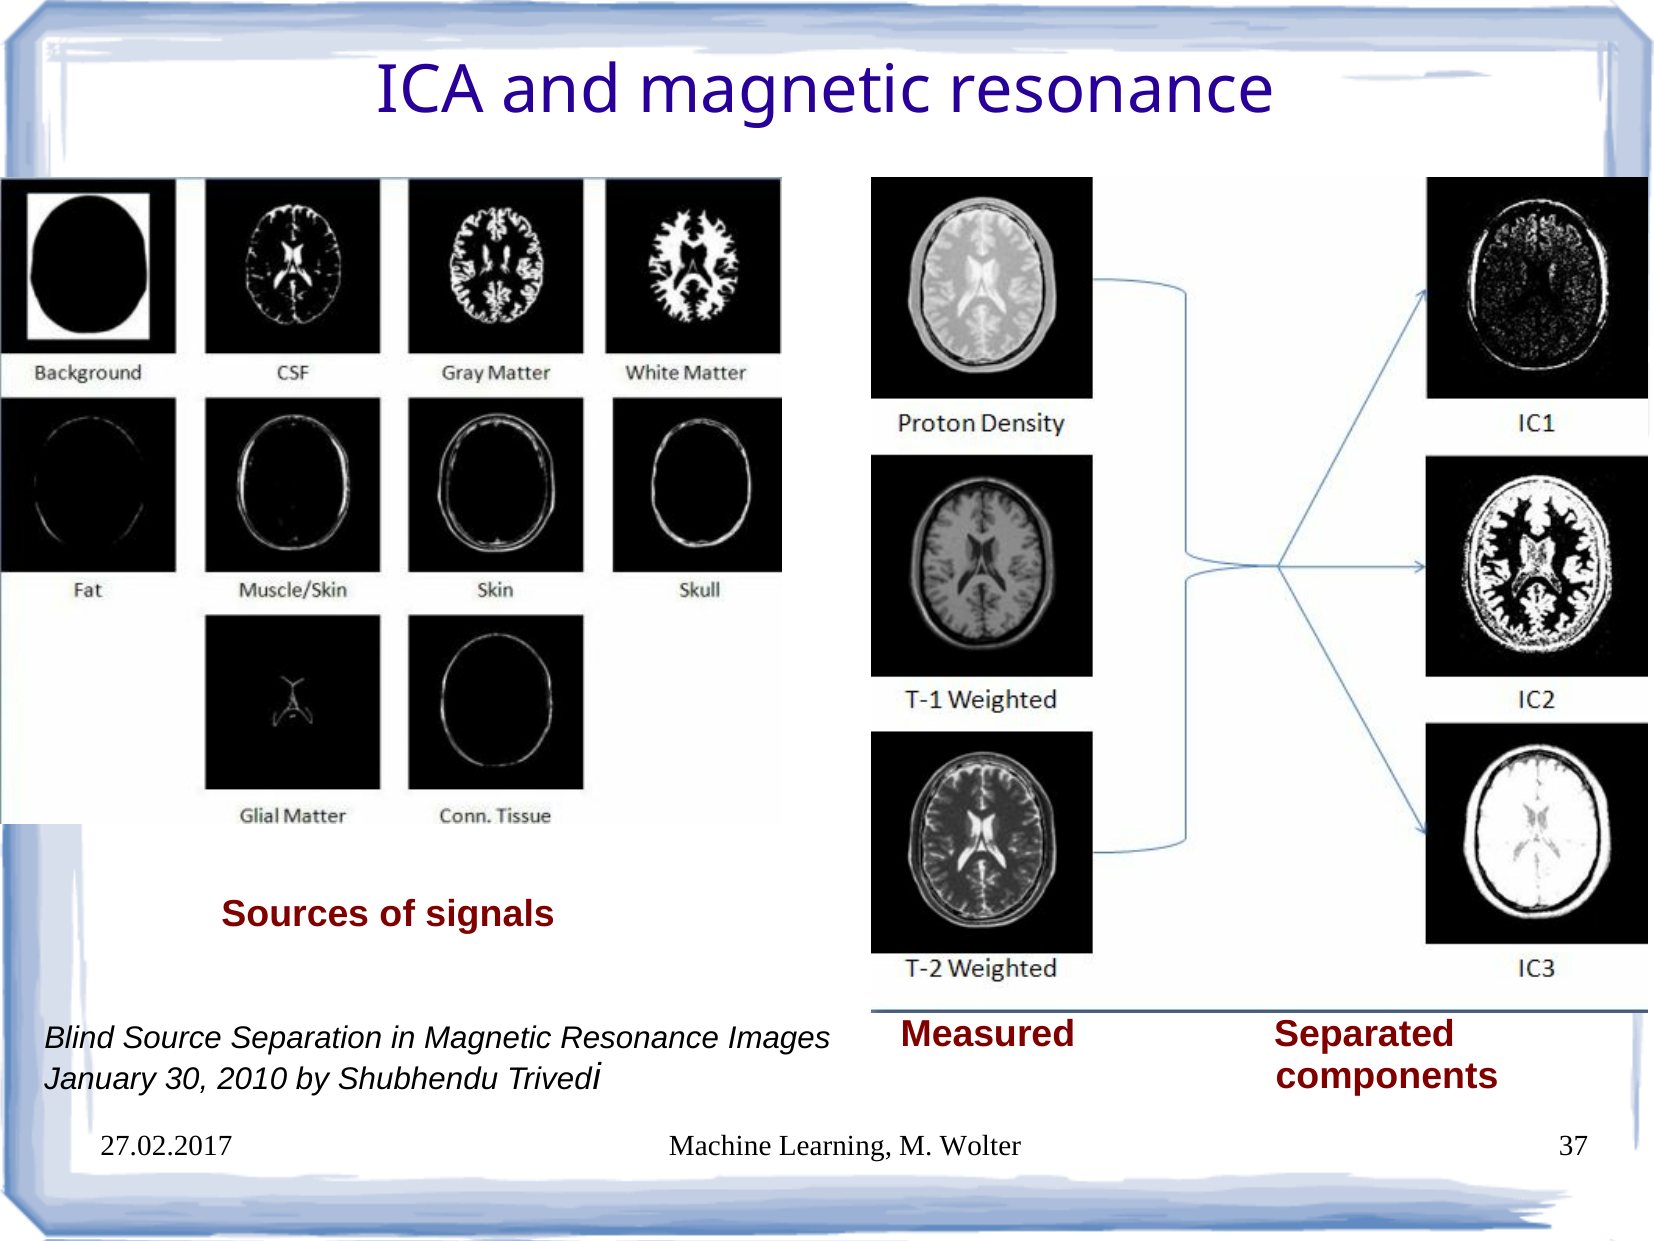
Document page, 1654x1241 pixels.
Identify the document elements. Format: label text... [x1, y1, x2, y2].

text_box Blind Source Separation in Magnetic Resonance Images January 30, 2010 by Shubhendu Trivedi [29, 1013, 885, 1111]
title ICA and magnetic resonance [82, 25, 1571, 148]
text_box Sources of signals [206, 885, 798, 945]
text_box Measured Separated components [885, 1005, 1654, 1111]
picture [0, 0, 1654, 1241]
